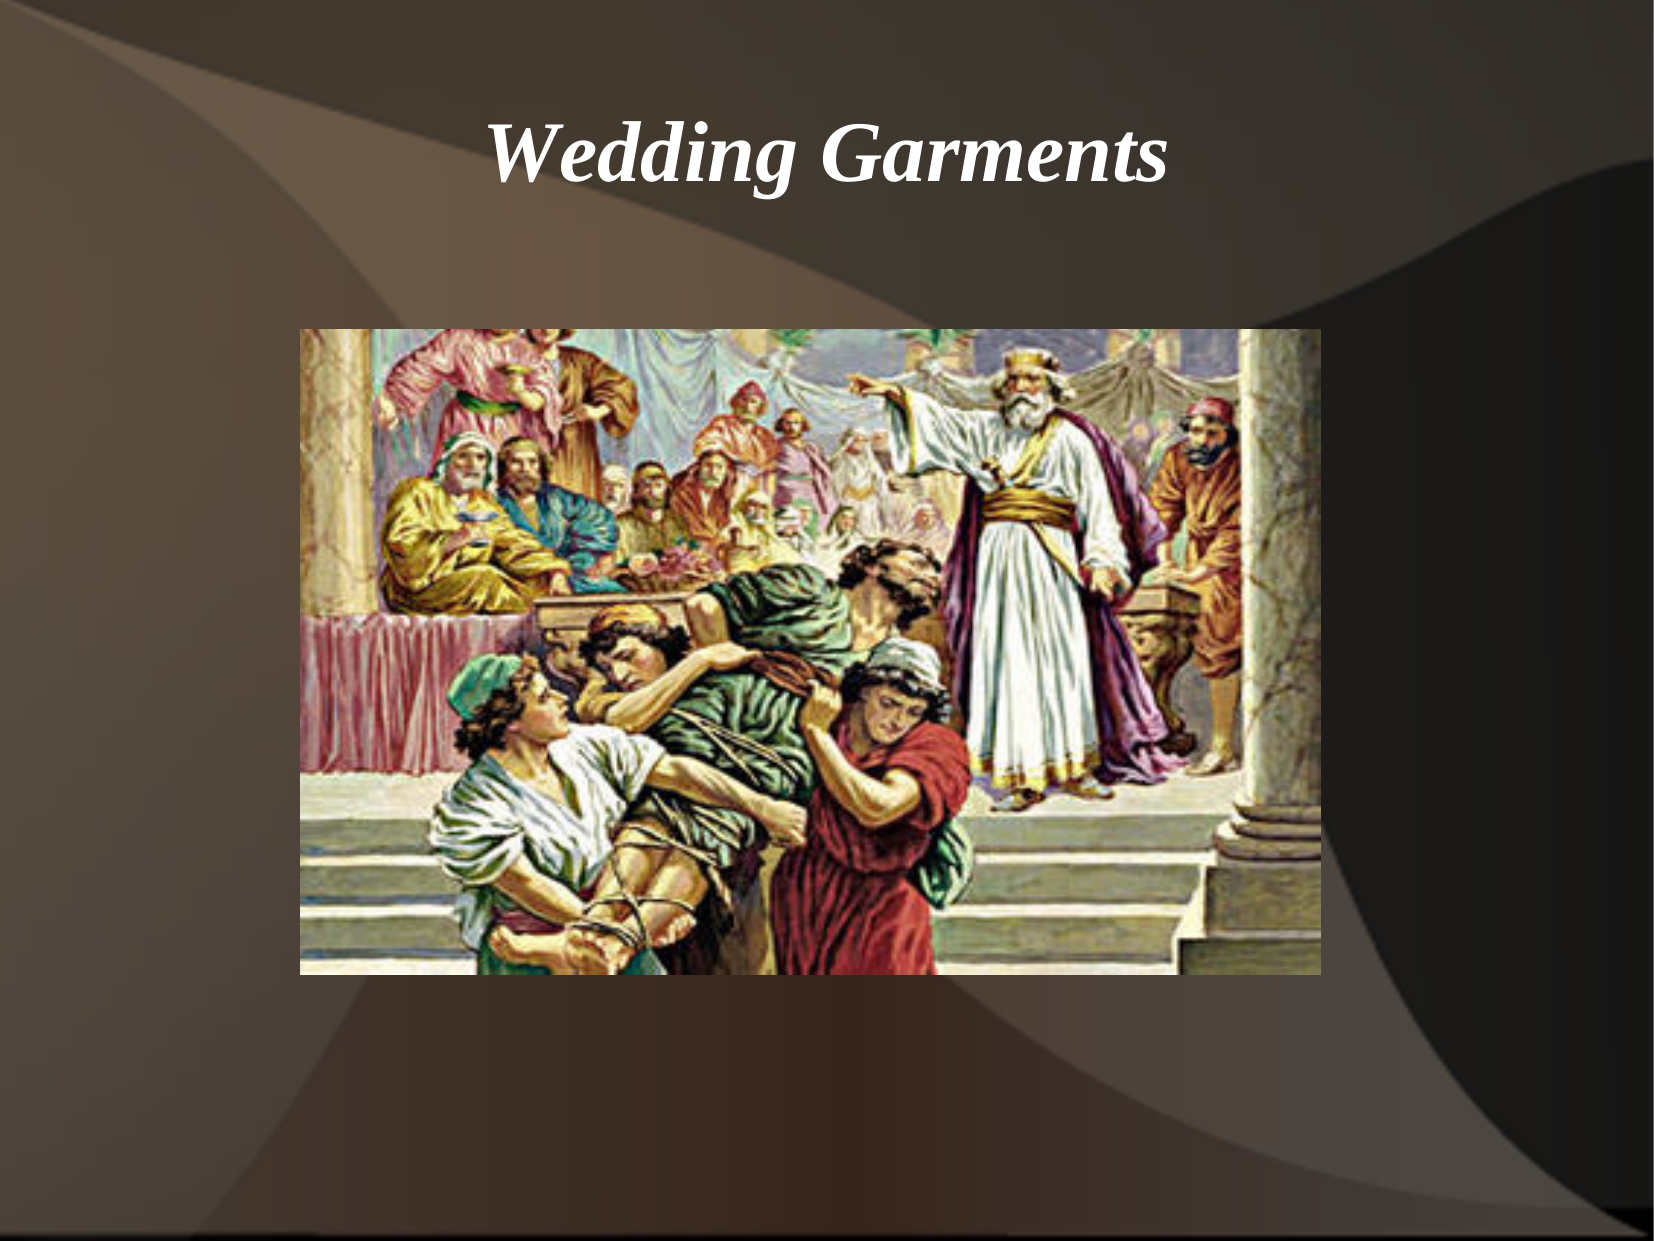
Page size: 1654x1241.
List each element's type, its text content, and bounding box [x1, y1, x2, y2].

title Wedding Garments [82, 49, 1571, 257]
picture [0, 0, 1654, 1241]
